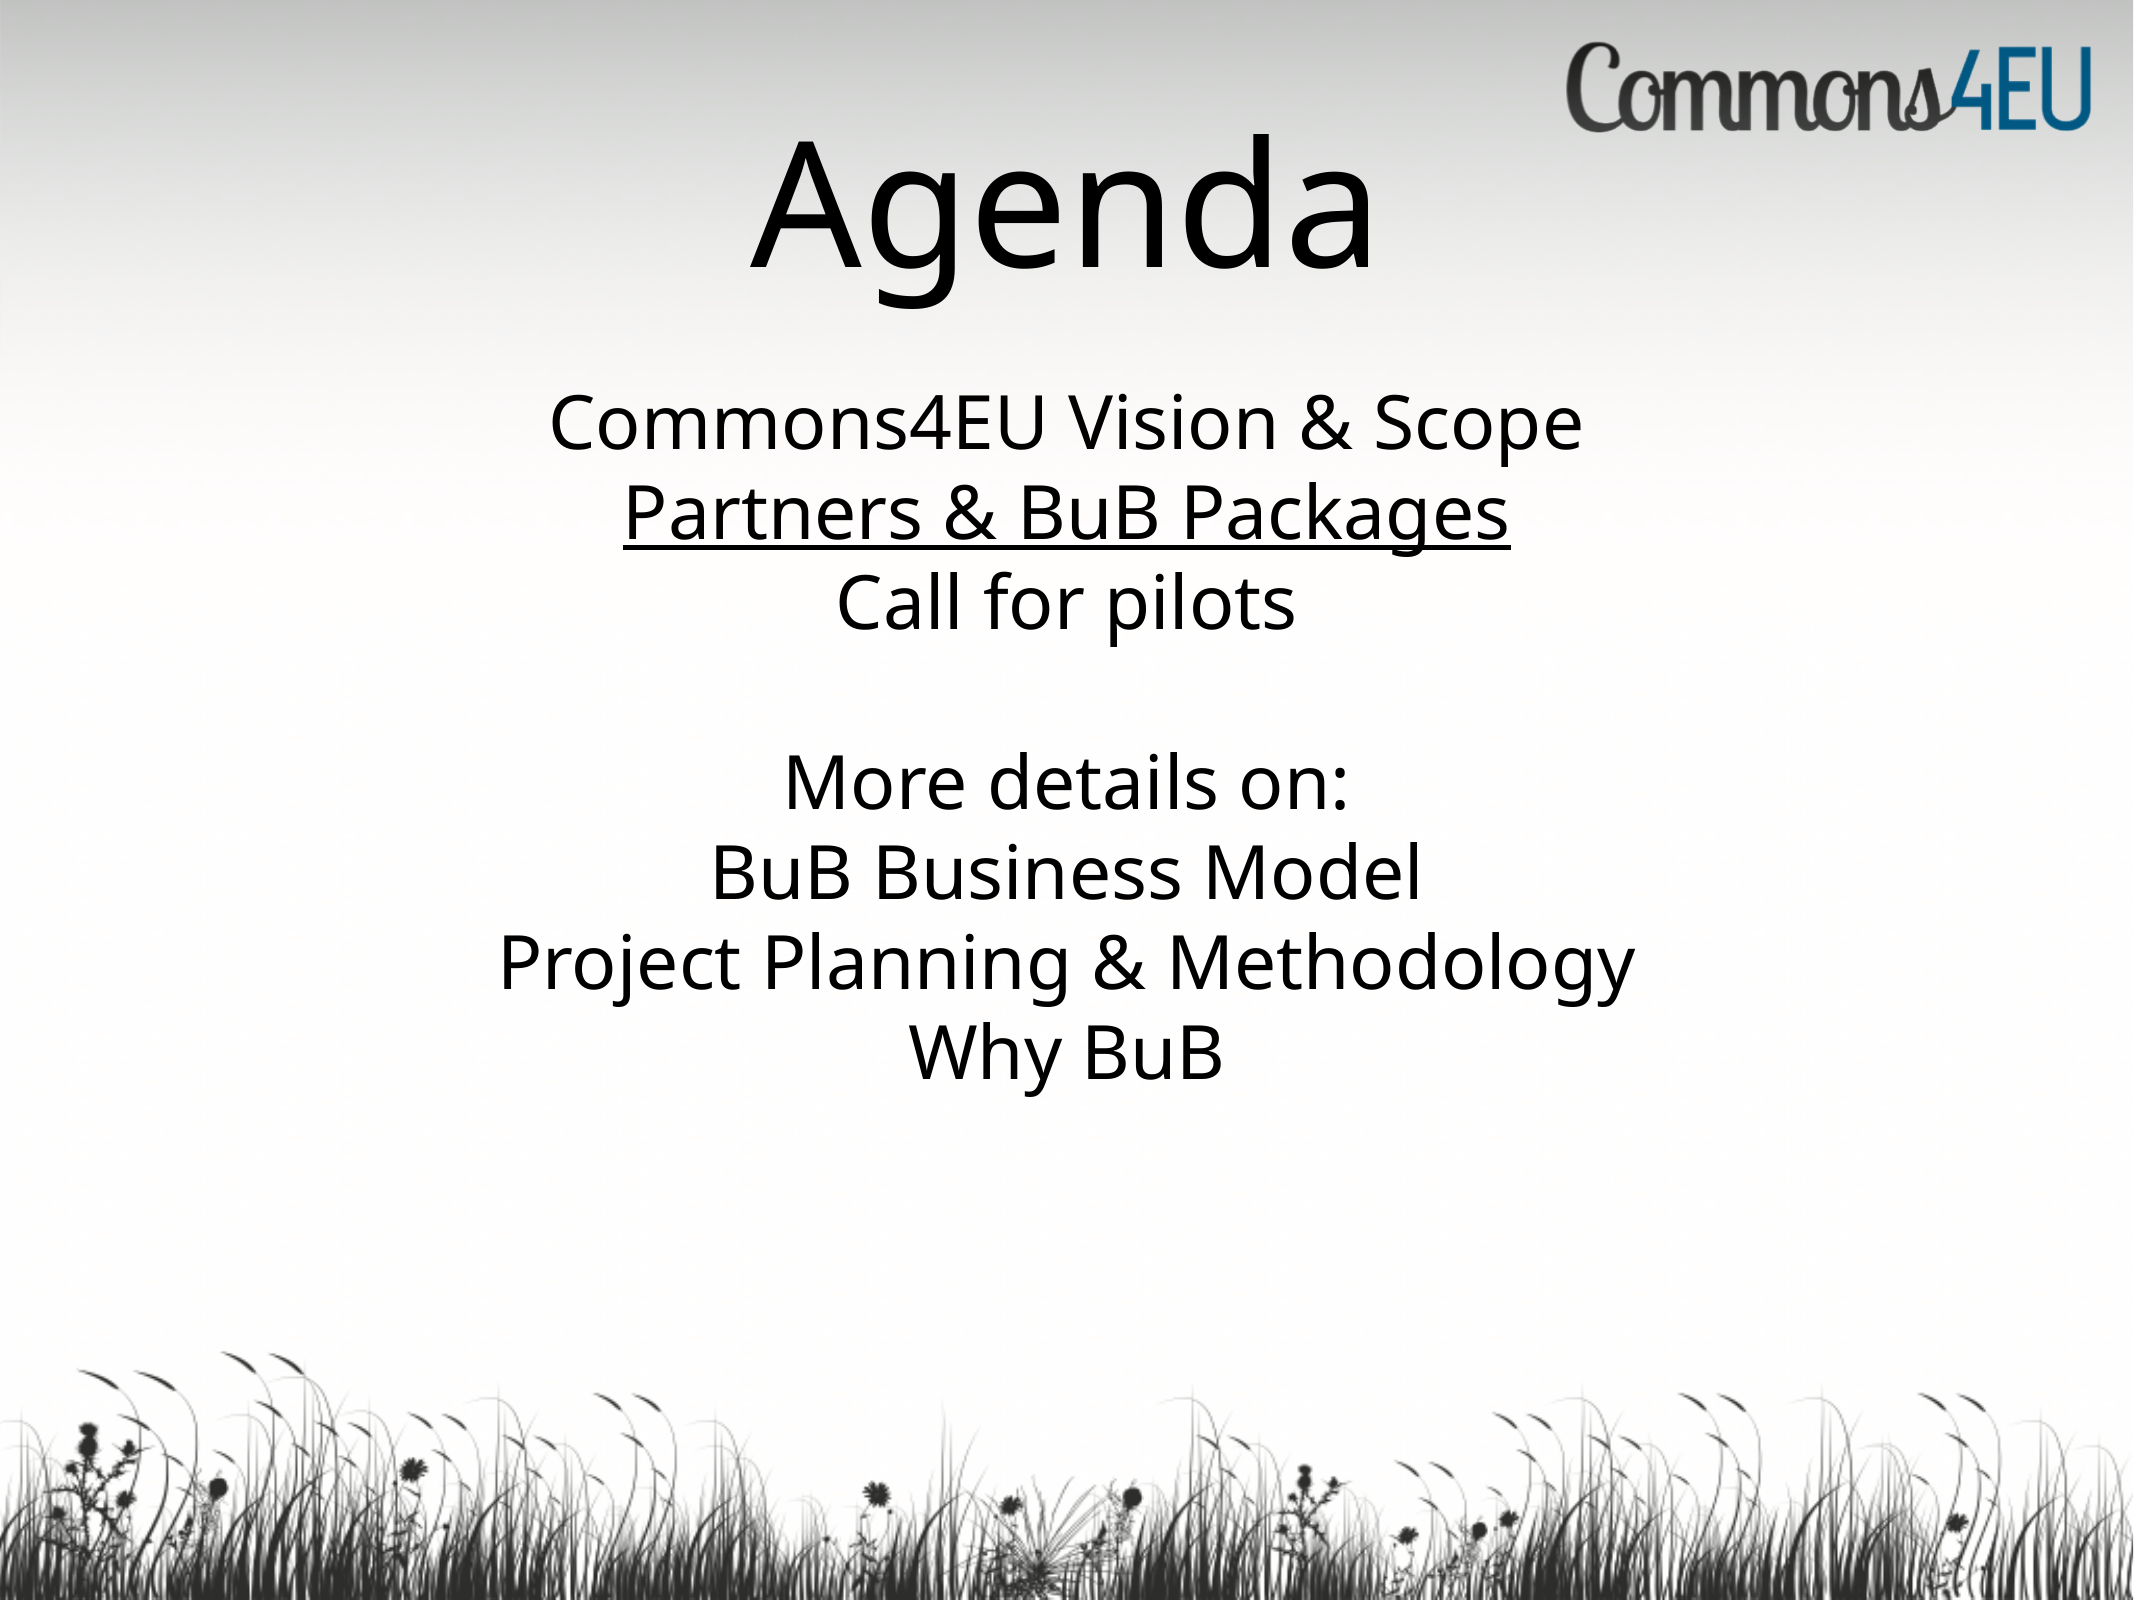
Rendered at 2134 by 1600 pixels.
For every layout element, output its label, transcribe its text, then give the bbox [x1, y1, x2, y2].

picture [0, 0, 2134, 1600]
title Agenda [106, 63, 2027, 332]
list Commons4EU Vision & Scope Partners & BuB Packages Call for pilots More details on: BuB Business Model Project Planning & Methodology Why BuB [106, 374, 2027, 1431]
